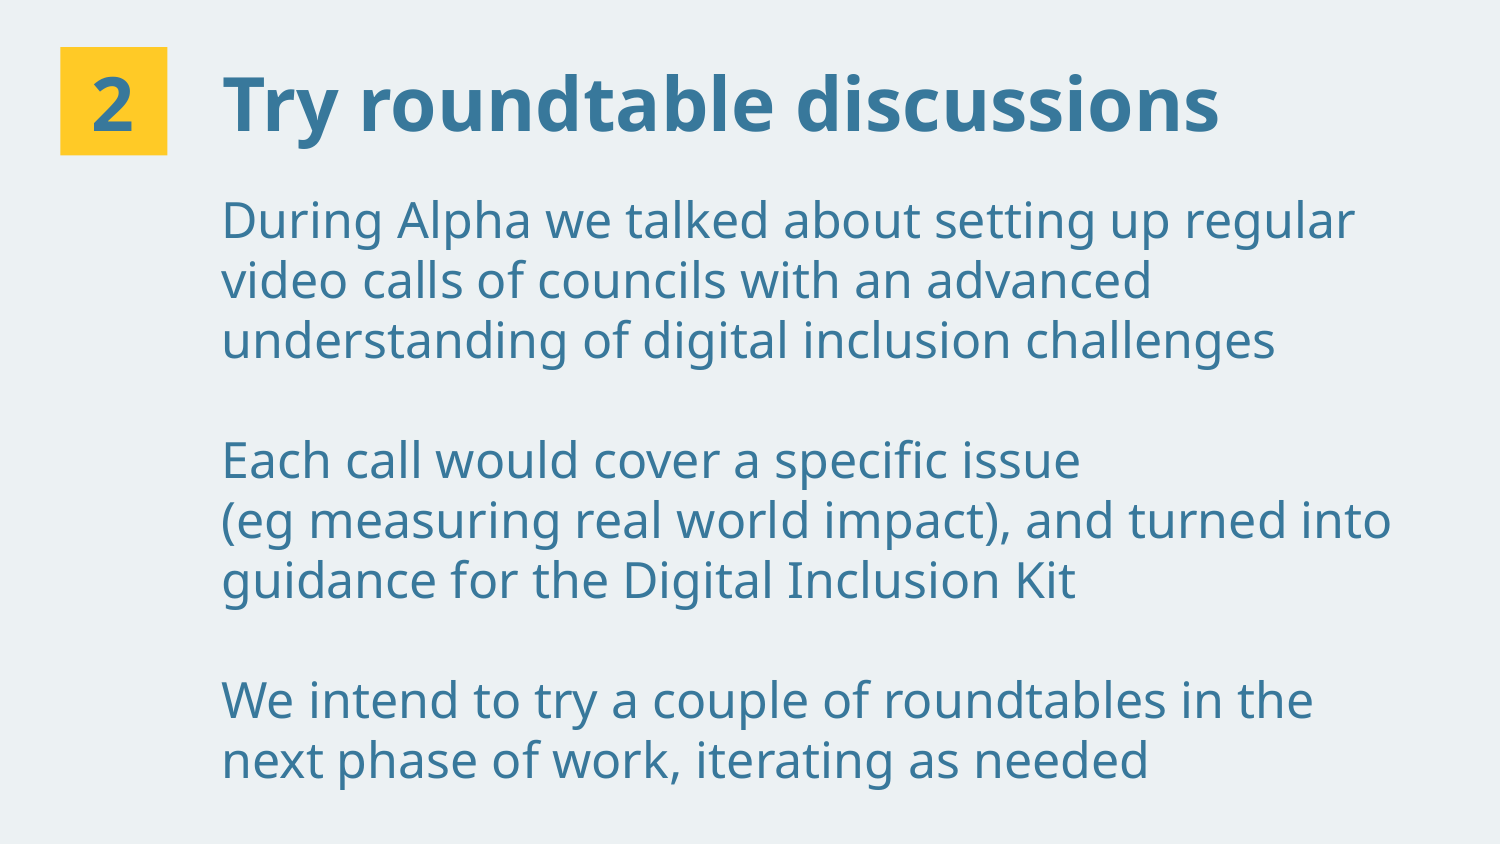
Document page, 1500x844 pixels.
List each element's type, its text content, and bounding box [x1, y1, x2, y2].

subtitle During Alpha we talked about setting up regular video calls of councils with an advanced understanding of digital inclusion challenges Each call would cover a specific issue (eg measuring real world impact), and turned into guidance for the Digital Inclusion Kit We intend to try a couple of roundtables in the next phase of work, iterating as needed [221, 189, 1402, 784]
title Try roundtable discussions [222, 47, 1403, 156]
title 2 [60, 47, 168, 156]
